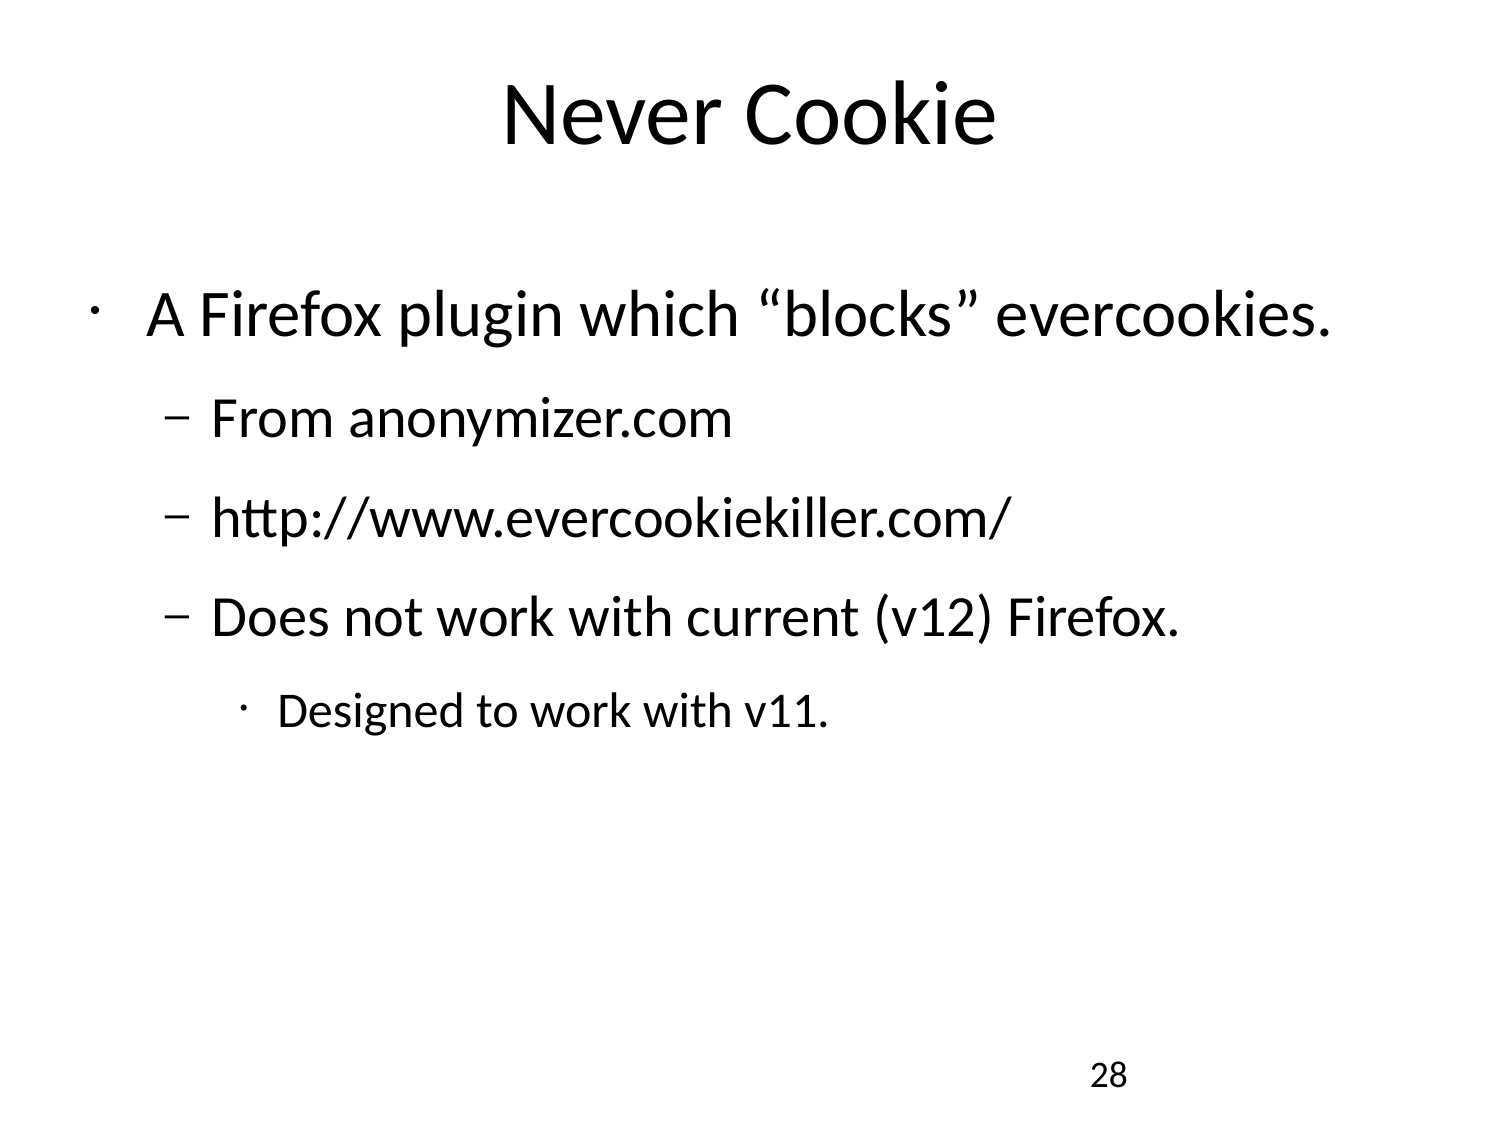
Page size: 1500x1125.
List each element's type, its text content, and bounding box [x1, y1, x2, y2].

slide_number <number> [1074, 1042, 1425, 1103]
list A Firefox plugin which “blocks” evercookies. From anonymizer.com http://www.evercookiekiller.com/ Does not work with current (v12) Firefox. Designed to work with v11. [75, 262, 1425, 1005]
title Never Cookie [75, 45, 1425, 233]
